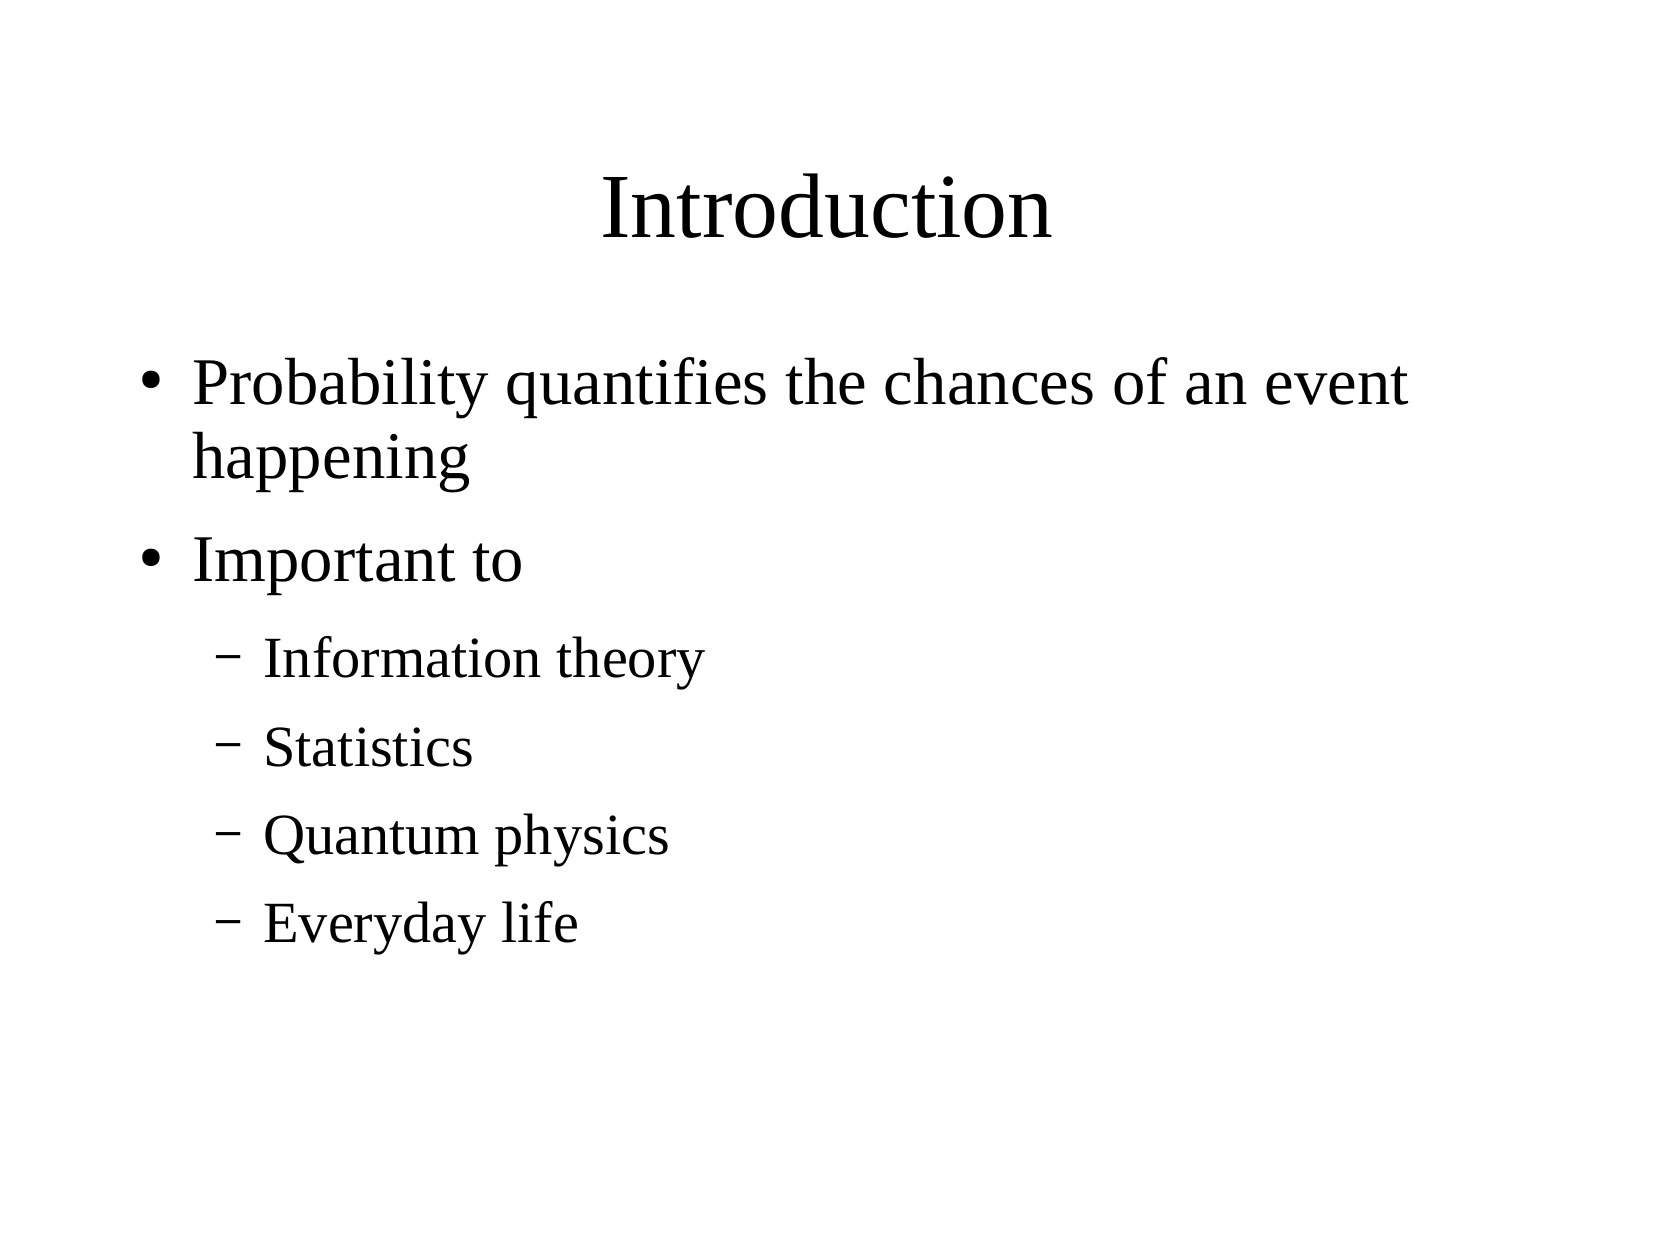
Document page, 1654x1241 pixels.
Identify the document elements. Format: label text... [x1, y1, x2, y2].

title Introduction [121, 102, 1534, 311]
list Probability quantifies the chances of an event happening Important to Information theory Statistics Quantum physics Everyday life [121, 344, 1534, 1127]
